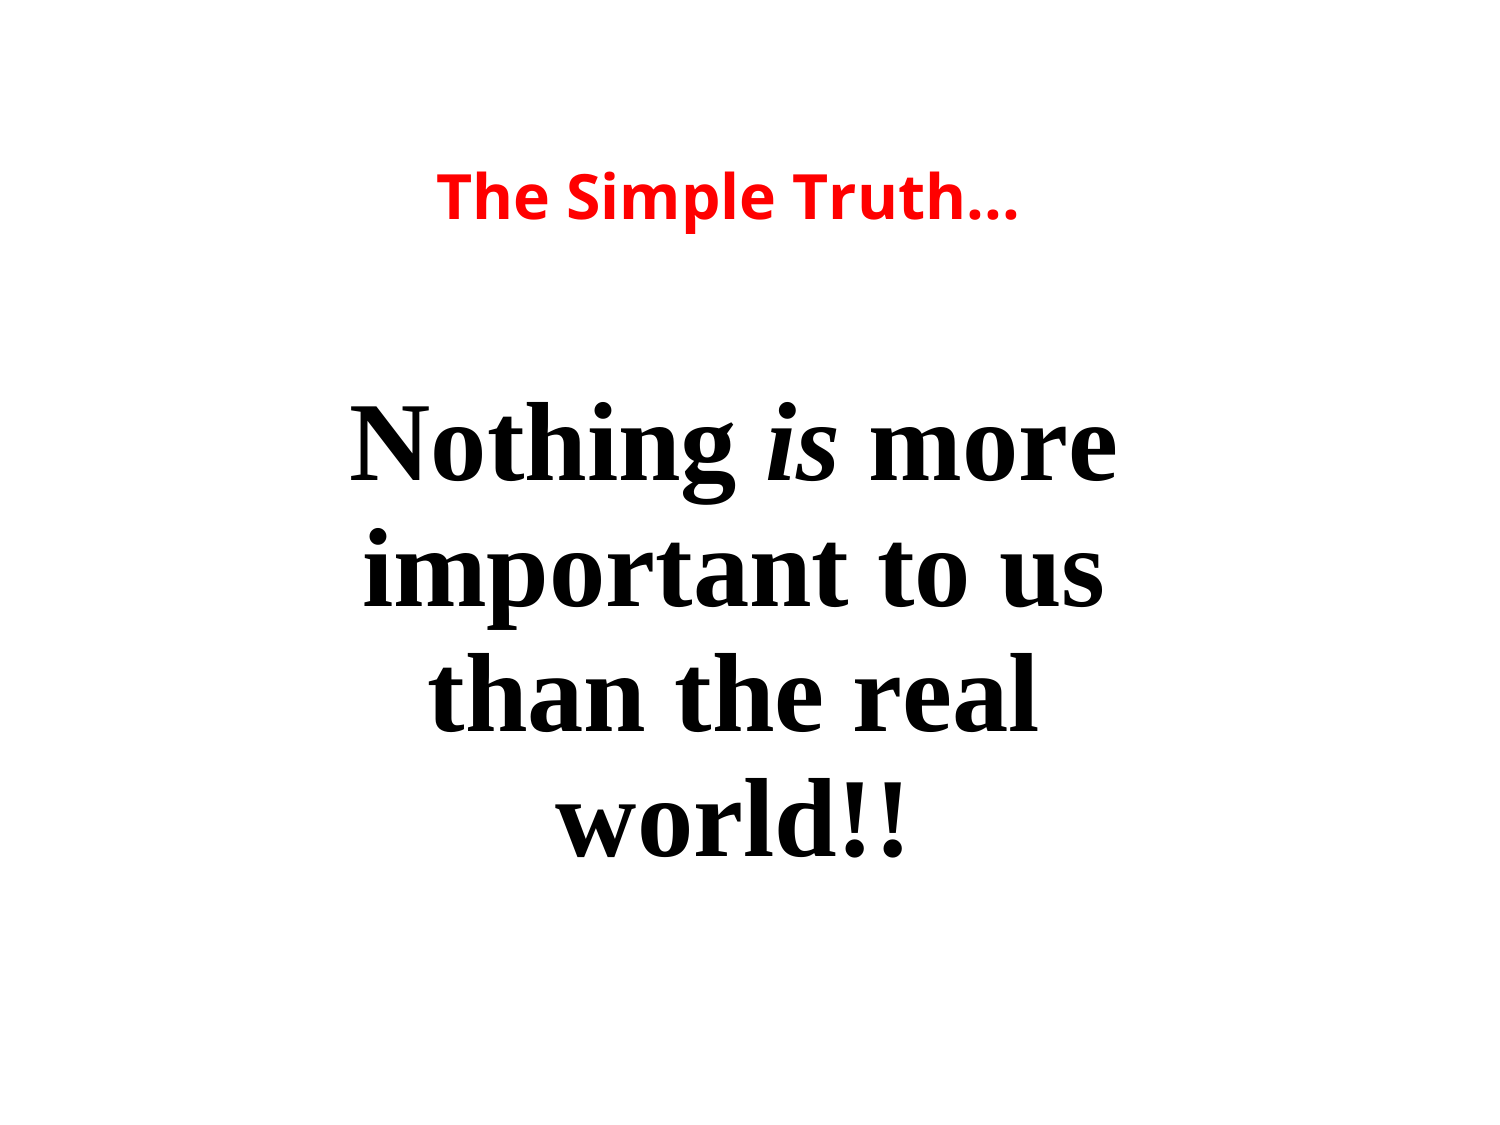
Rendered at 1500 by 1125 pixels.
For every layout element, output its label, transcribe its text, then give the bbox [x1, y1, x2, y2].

text_box The Simple Truth... [206, 99, 1251, 288]
text_box Nothing is more important to us than the real world!! [256, 372, 1212, 554]
